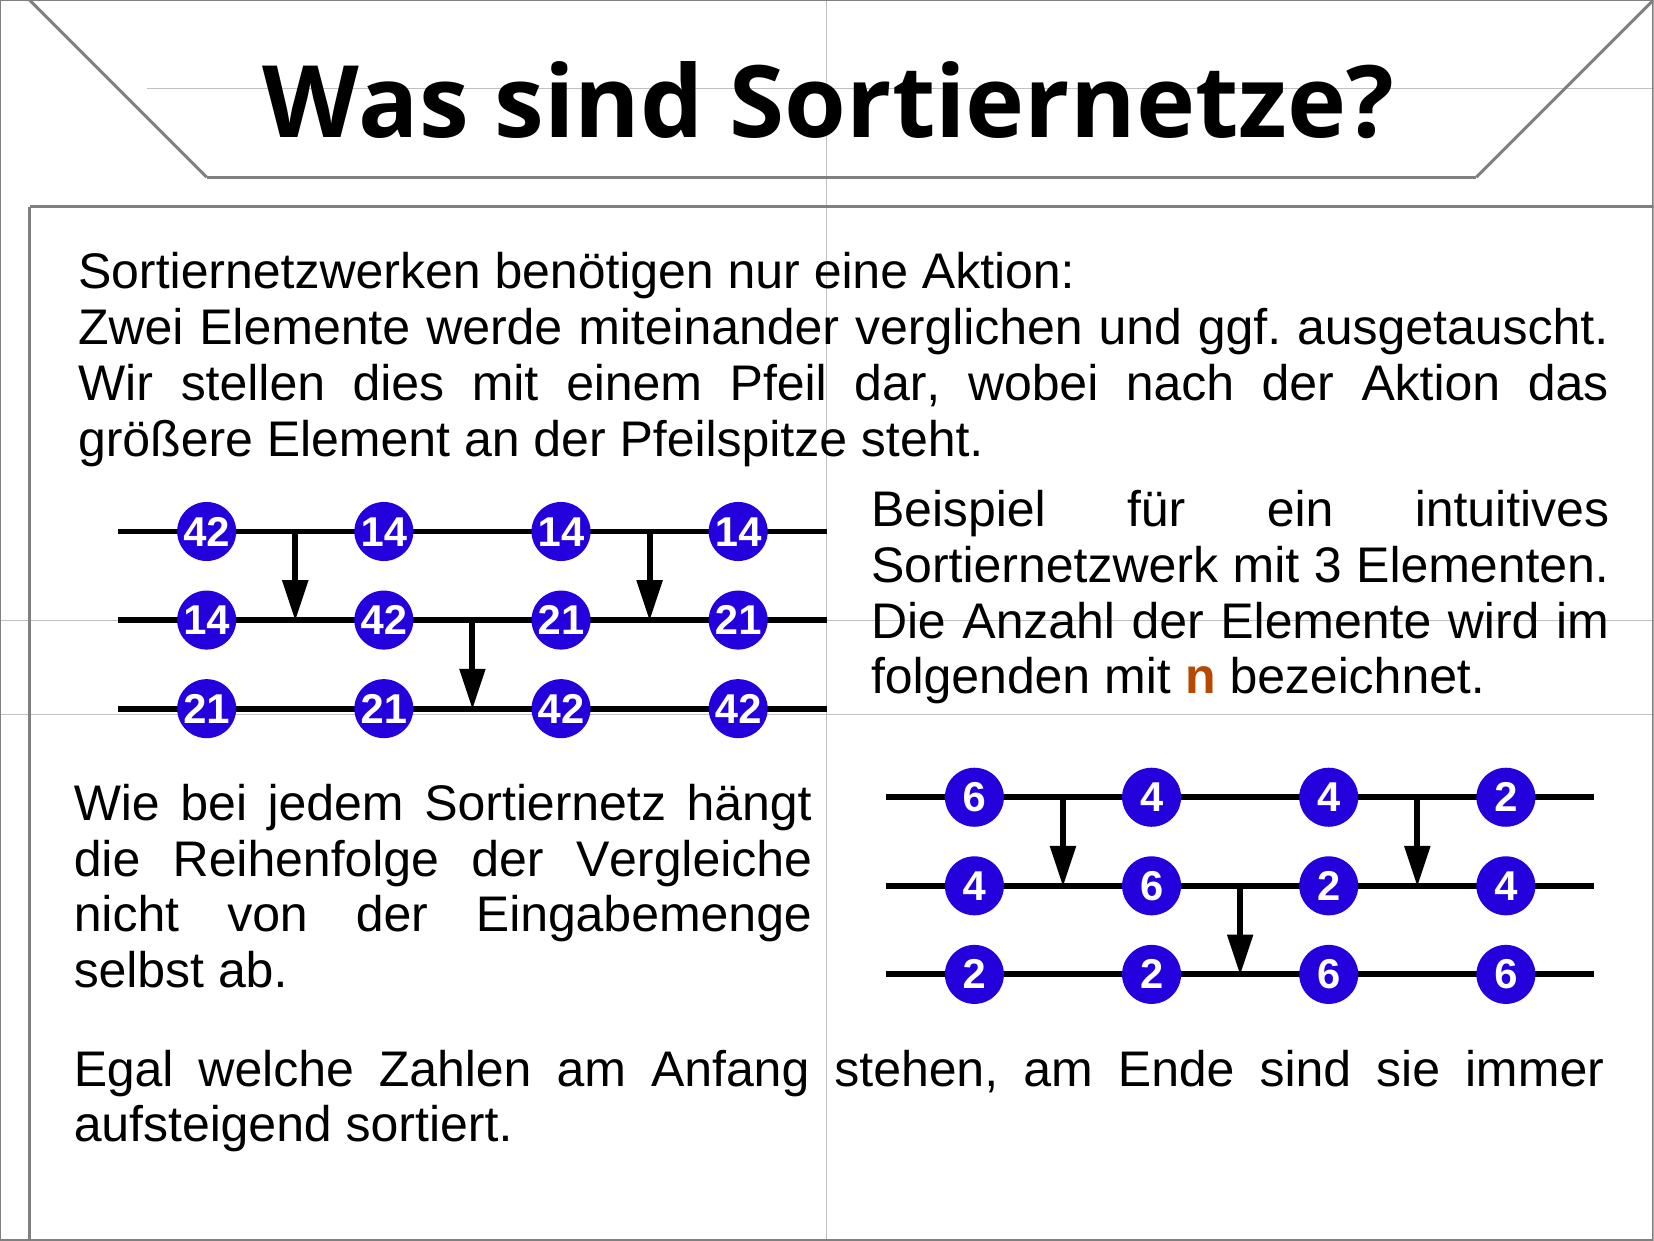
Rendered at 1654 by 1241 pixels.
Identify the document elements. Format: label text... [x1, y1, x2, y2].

text_box 2 [1476, 767, 1536, 827]
text_box 2 [944, 944, 1004, 1004]
text_box 21 [531, 590, 591, 650]
text_box 14 [531, 501, 591, 562]
text_box Wie bei jedem Sortiernetz hängt die Reihenfolge der Vergleiche nicht von der Eingabemenge selbst ab. [59, 767, 827, 1006]
text_box 14 [708, 501, 768, 562]
text_box Was sind Sortiernetze? [344, 23, 1313, 153]
text_box 42 [531, 679, 591, 739]
text_box 42 [708, 679, 768, 739]
text_box 4 [1476, 856, 1536, 916]
text_box 4 [944, 856, 1004, 916]
text_box 6 [1299, 944, 1359, 1004]
text_box Egal welche Zahlen am Anfang stehen, am Ende sind sie immer aufsteigend sortiert. [59, 1033, 1620, 1160]
text_box 42 [177, 501, 237, 562]
text_box 6 [1122, 856, 1182, 916]
text_box 14 [354, 501, 414, 562]
text_box 42 [354, 590, 414, 650]
text_box 6 [1476, 944, 1536, 1004]
text_box 21 [177, 679, 237, 739]
text_box Beispiel für ein intuitives Sortiernetzwerk mit 3 Elementen. Die Anzahl der Elemente wird im folgenden mit n bezeichnet. [856, 474, 1625, 714]
text_box 21 [708, 590, 768, 650]
text_box 2 [1299, 856, 1359, 916]
text_box 14 [177, 590, 237, 650]
text_box 21 [354, 679, 414, 739]
text_box 4 [1299, 767, 1359, 827]
text_box 6 [944, 767, 1004, 827]
text_box 4 [1122, 767, 1182, 827]
text_box 2 [1122, 944, 1182, 1004]
text_box Sortiernetzwerken benötigen nur eine Aktion: Zwei Elemente werde miteinander verglichen und ggf. ausgetauscht. Wir stellen dies mit einem Pfeil dar, wobei nach der Aktion das größere Element an der Pfeilspitze steht. [63, 236, 1625, 475]
